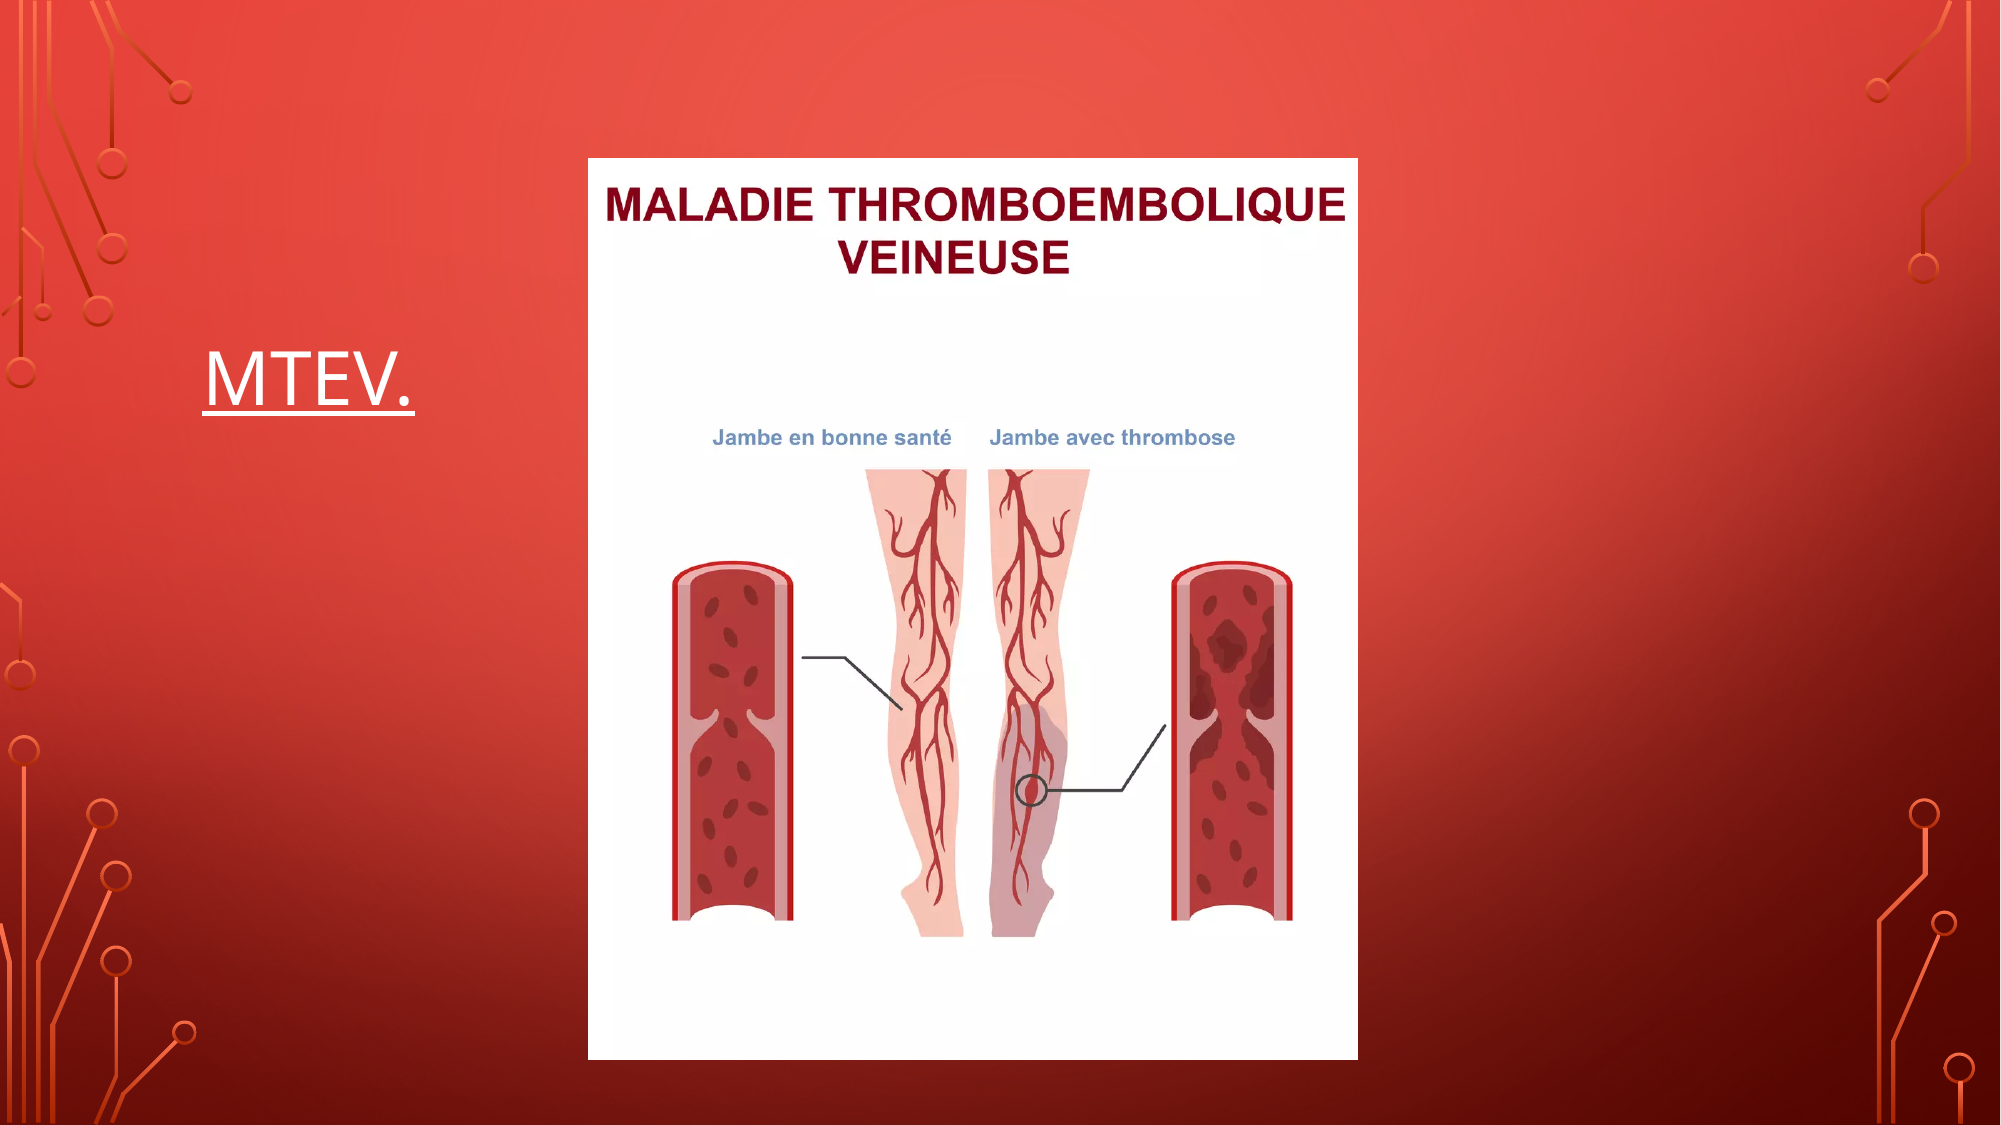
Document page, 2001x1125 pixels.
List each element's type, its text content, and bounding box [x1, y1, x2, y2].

picture [588, 158, 1358, 1060]
title Mtev. [187, 99, 1813, 218]
